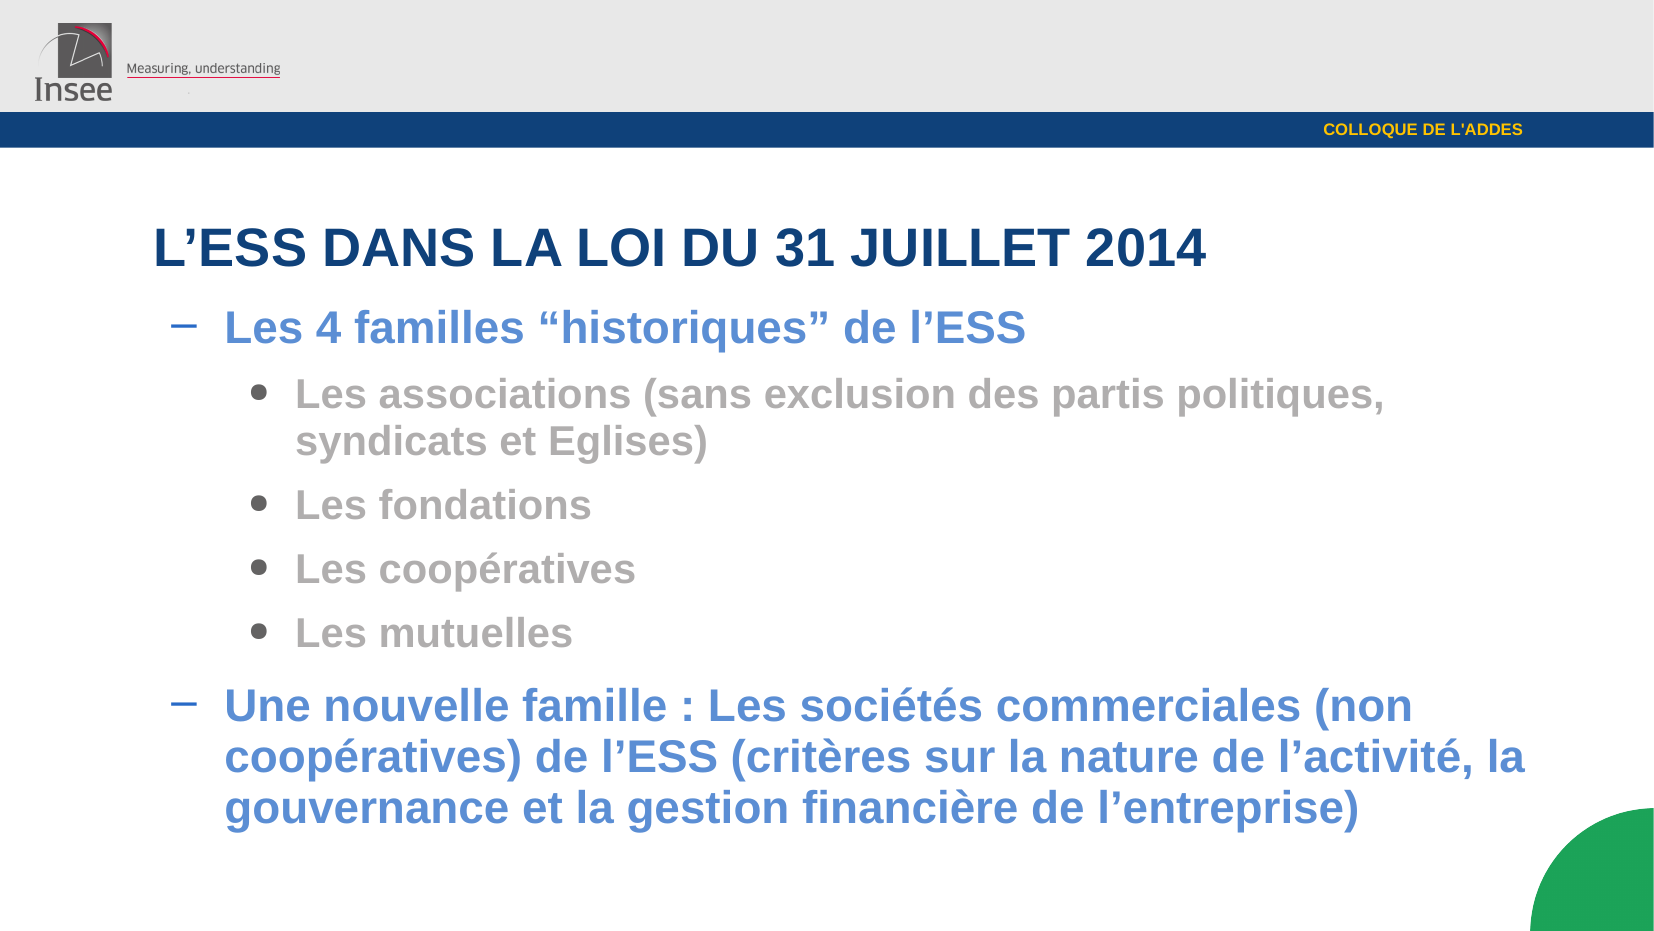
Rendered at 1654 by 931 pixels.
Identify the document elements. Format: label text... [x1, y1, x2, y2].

picture [35, 23, 280, 101]
picture [1530, 808, 1654, 931]
list L’ESS dans la loi du 31 juillet 2014 Les 4 familles “historiques” de l’ESS Les associations (sans exclusion des partis politiques, syndicats et Eglises) Les fondations Les coopératives Les mutuelles Une nouvelle famille : Les sociétés commerciales (non coopératives) de l’ESS (critères sur la nature de l’activité, la gouvernance et la gestion financière de l’entreprise) [82, 217, 1571, 861]
